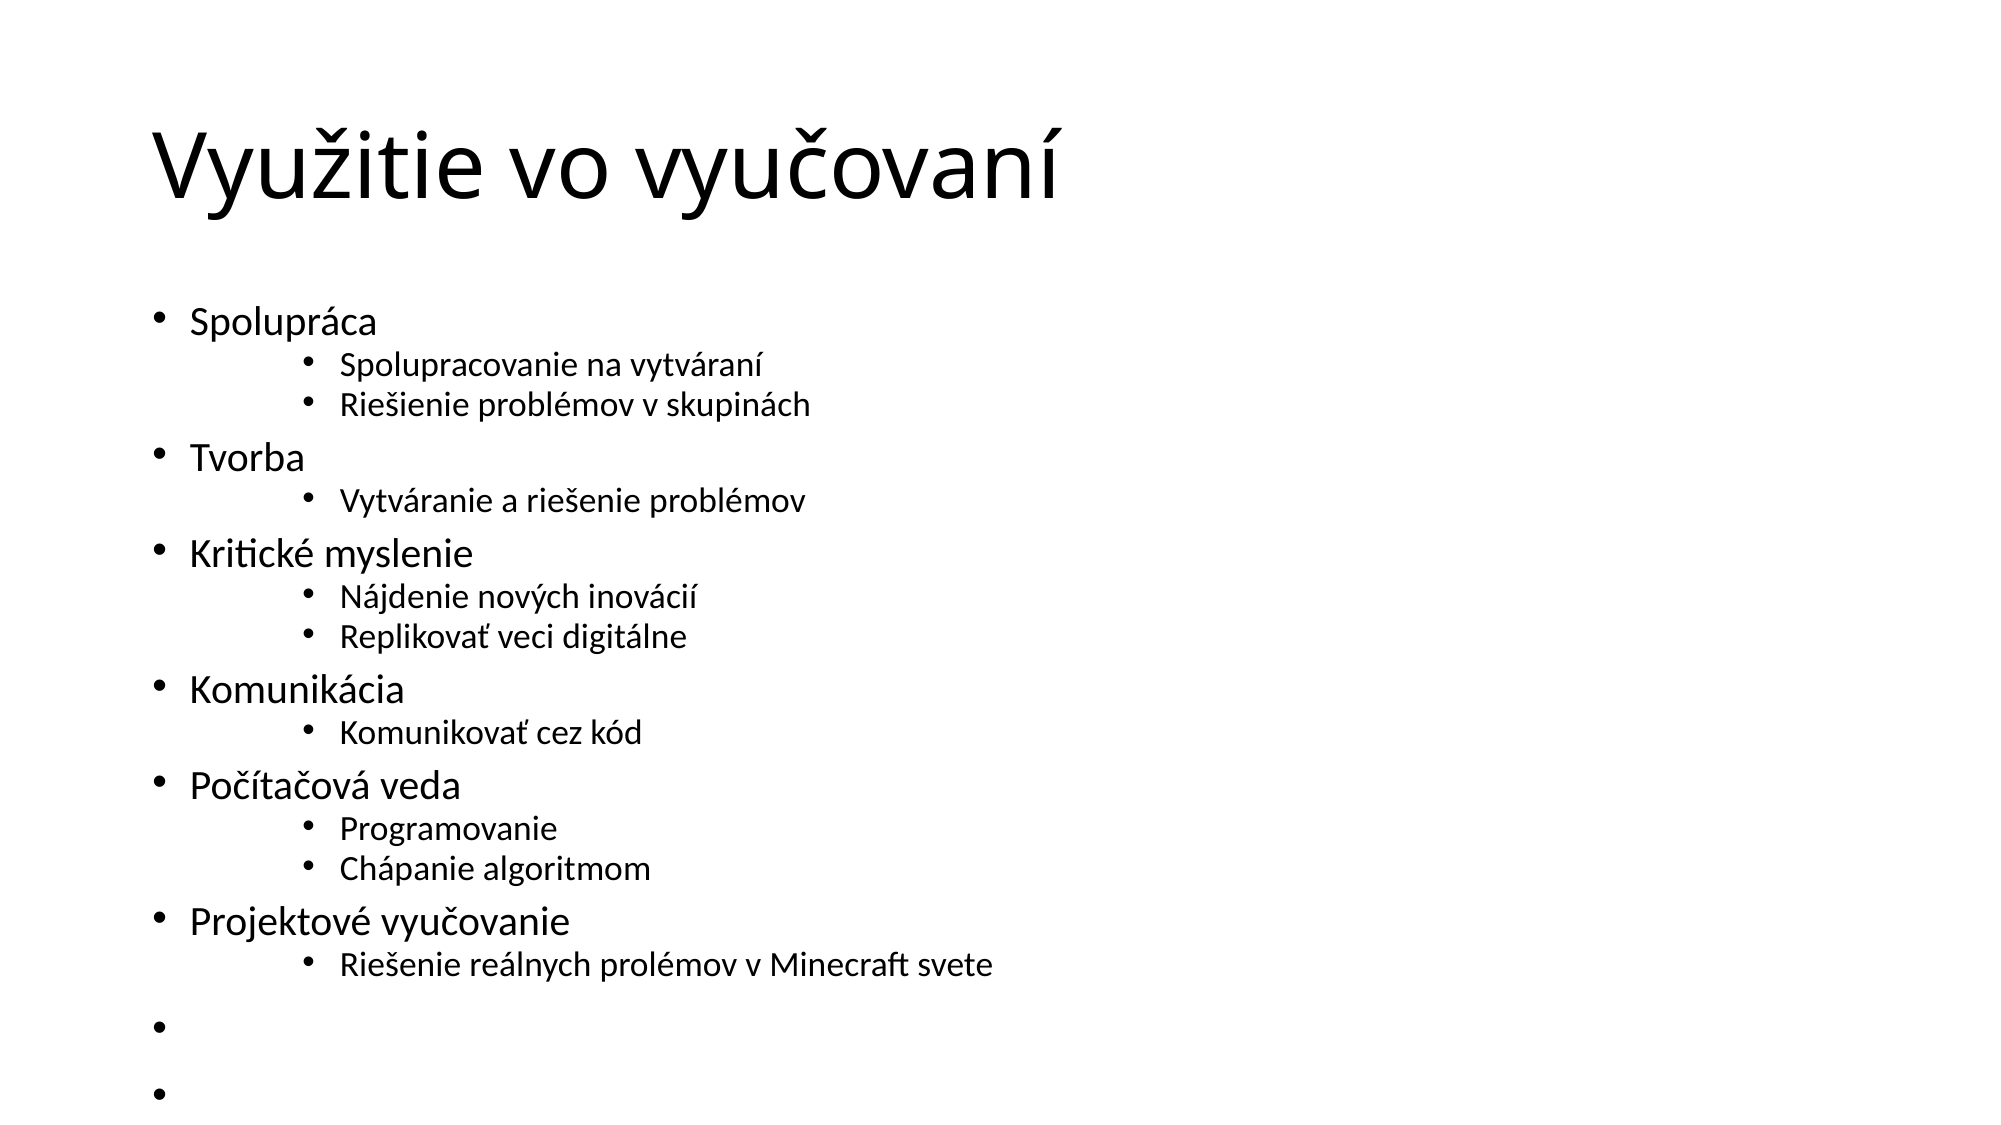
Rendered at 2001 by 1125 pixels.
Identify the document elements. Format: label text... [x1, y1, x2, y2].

list Spolupráca Spolupracovanie na vytváraní Riešienie problémov v skupinách Tvorba Vytváranie a riešenie problémov Kritické myslenie Nájdenie nových inovácií Replikovať veci digitálne Komunikácia Komunikovať cez kód Počítačová veda Programovanie Chápanie algoritmom Projektové vyučovanie Riešenie reálnych prolémov v Minecraft svete [137, 299, 1863, 1014]
title Využitie vo vyučovaní [137, 59, 1863, 278]
